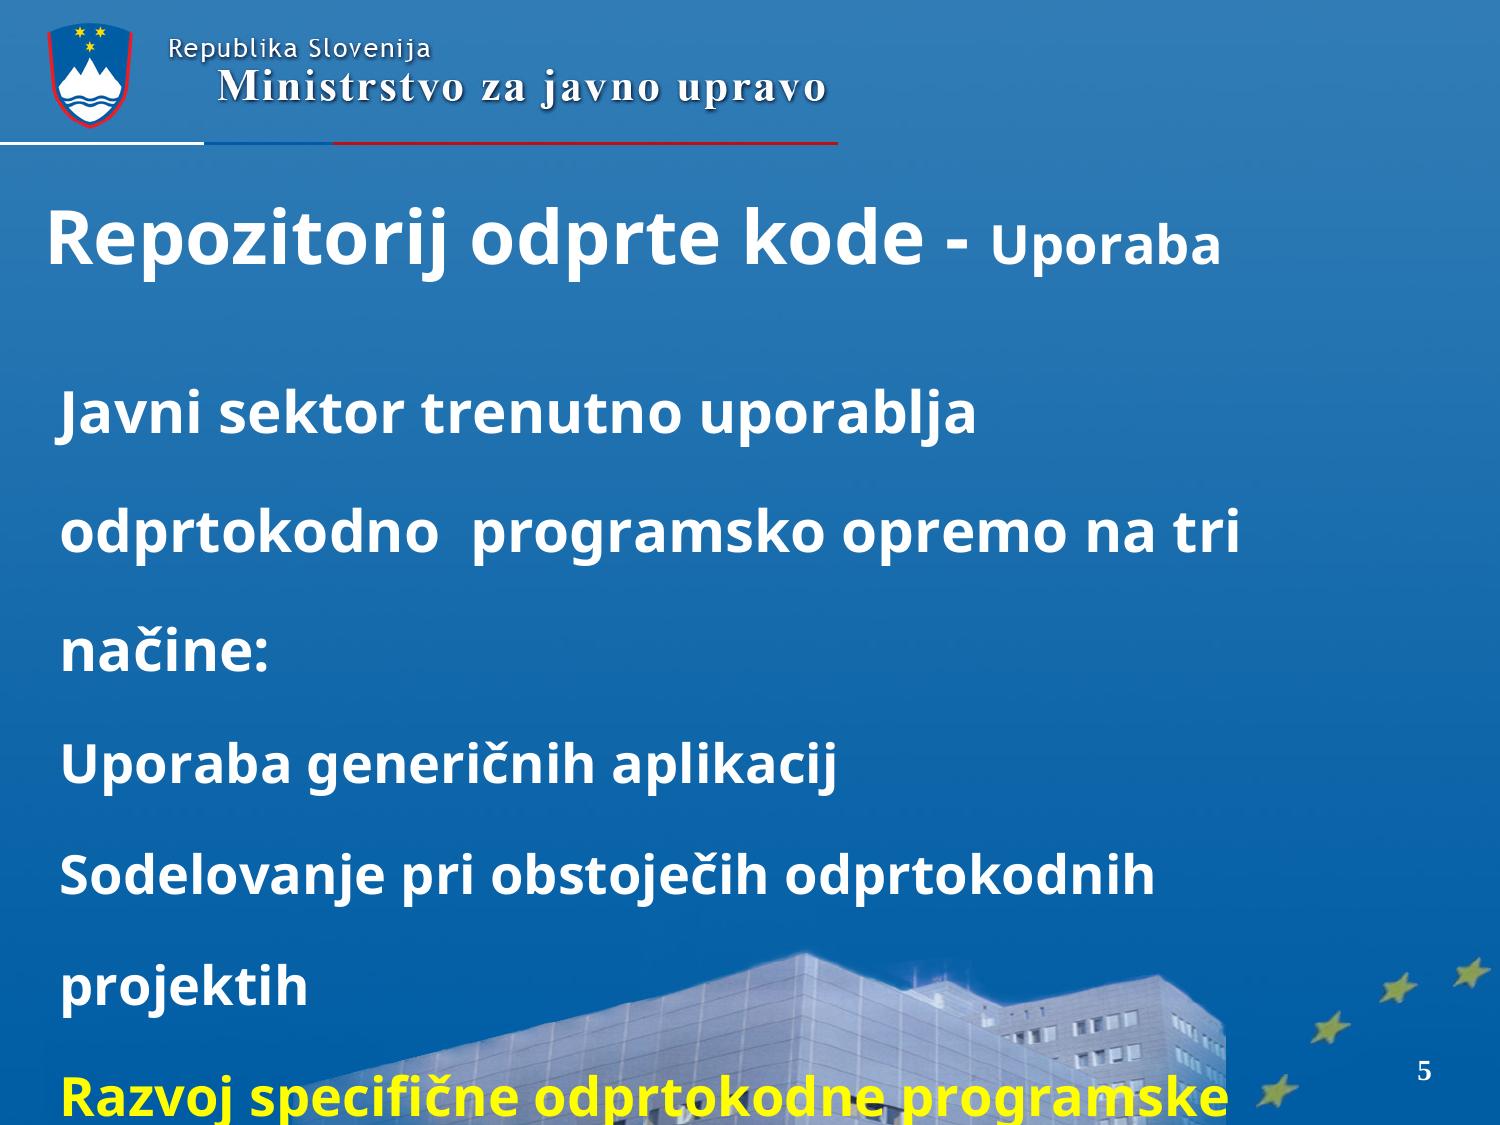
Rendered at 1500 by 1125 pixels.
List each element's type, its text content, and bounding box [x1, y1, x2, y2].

text_box Javni sektor trenutno uporablja odprtokodno programsko opremo na tri načine: Uporaba generičnih aplikacij Sodelovanje pri obstoječih odprtokodnih projektih Razvoj specifične odprtokodne programske opreme [45, 324, 1388, 893]
picture [0, 0, 1500, 1125]
picture [288, 1092, 300, 1110]
title Repozitorij odprte kode - Uporaba [29, 176, 1453, 296]
picture [912, 1092, 924, 1110]
picture [1004, 1092, 1016, 1110]
picture [613, 1092, 625, 1110]
